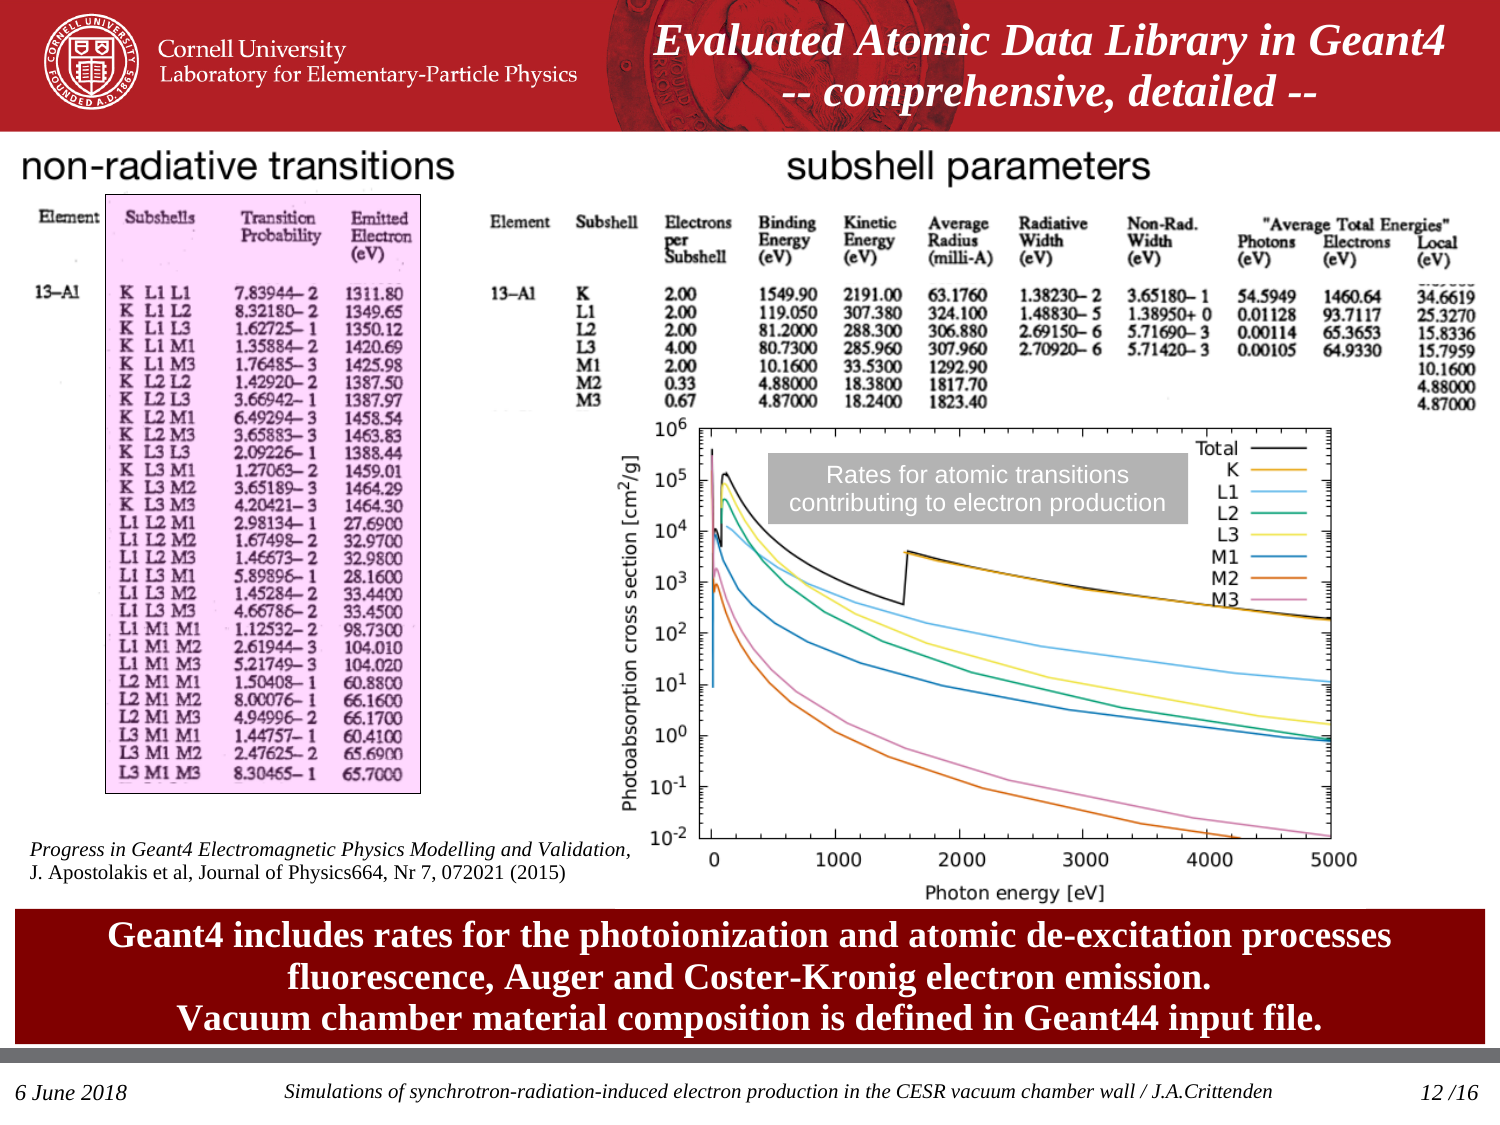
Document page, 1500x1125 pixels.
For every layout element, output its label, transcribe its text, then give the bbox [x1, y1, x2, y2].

text_box Geant4 includes rates for the photoionization and atomic de-excitation processes fluorescence, Auger and Coster-Kronig electron emission. Vacuum chamber material composition is defined in Geant44 input file. [15, 908, 1486, 1045]
picture [0, 0, 600, 132]
text_box Progress in Geant4 Electromagnetic Physics Modelling and Validation, J. Apostolakis et al, Journal of Physics664, Nr 7, 072021 (2015) [15, 830, 691, 916]
text_box Rates for atomic transitions contributing to electron production [768, 453, 1189, 525]
picture [15, 149, 1486, 909]
text_box [105, 194, 421, 794]
title Evaluated Atomic Data Library in Geant4 -- comprehensive, detailed -- [600, 0, 1500, 136]
